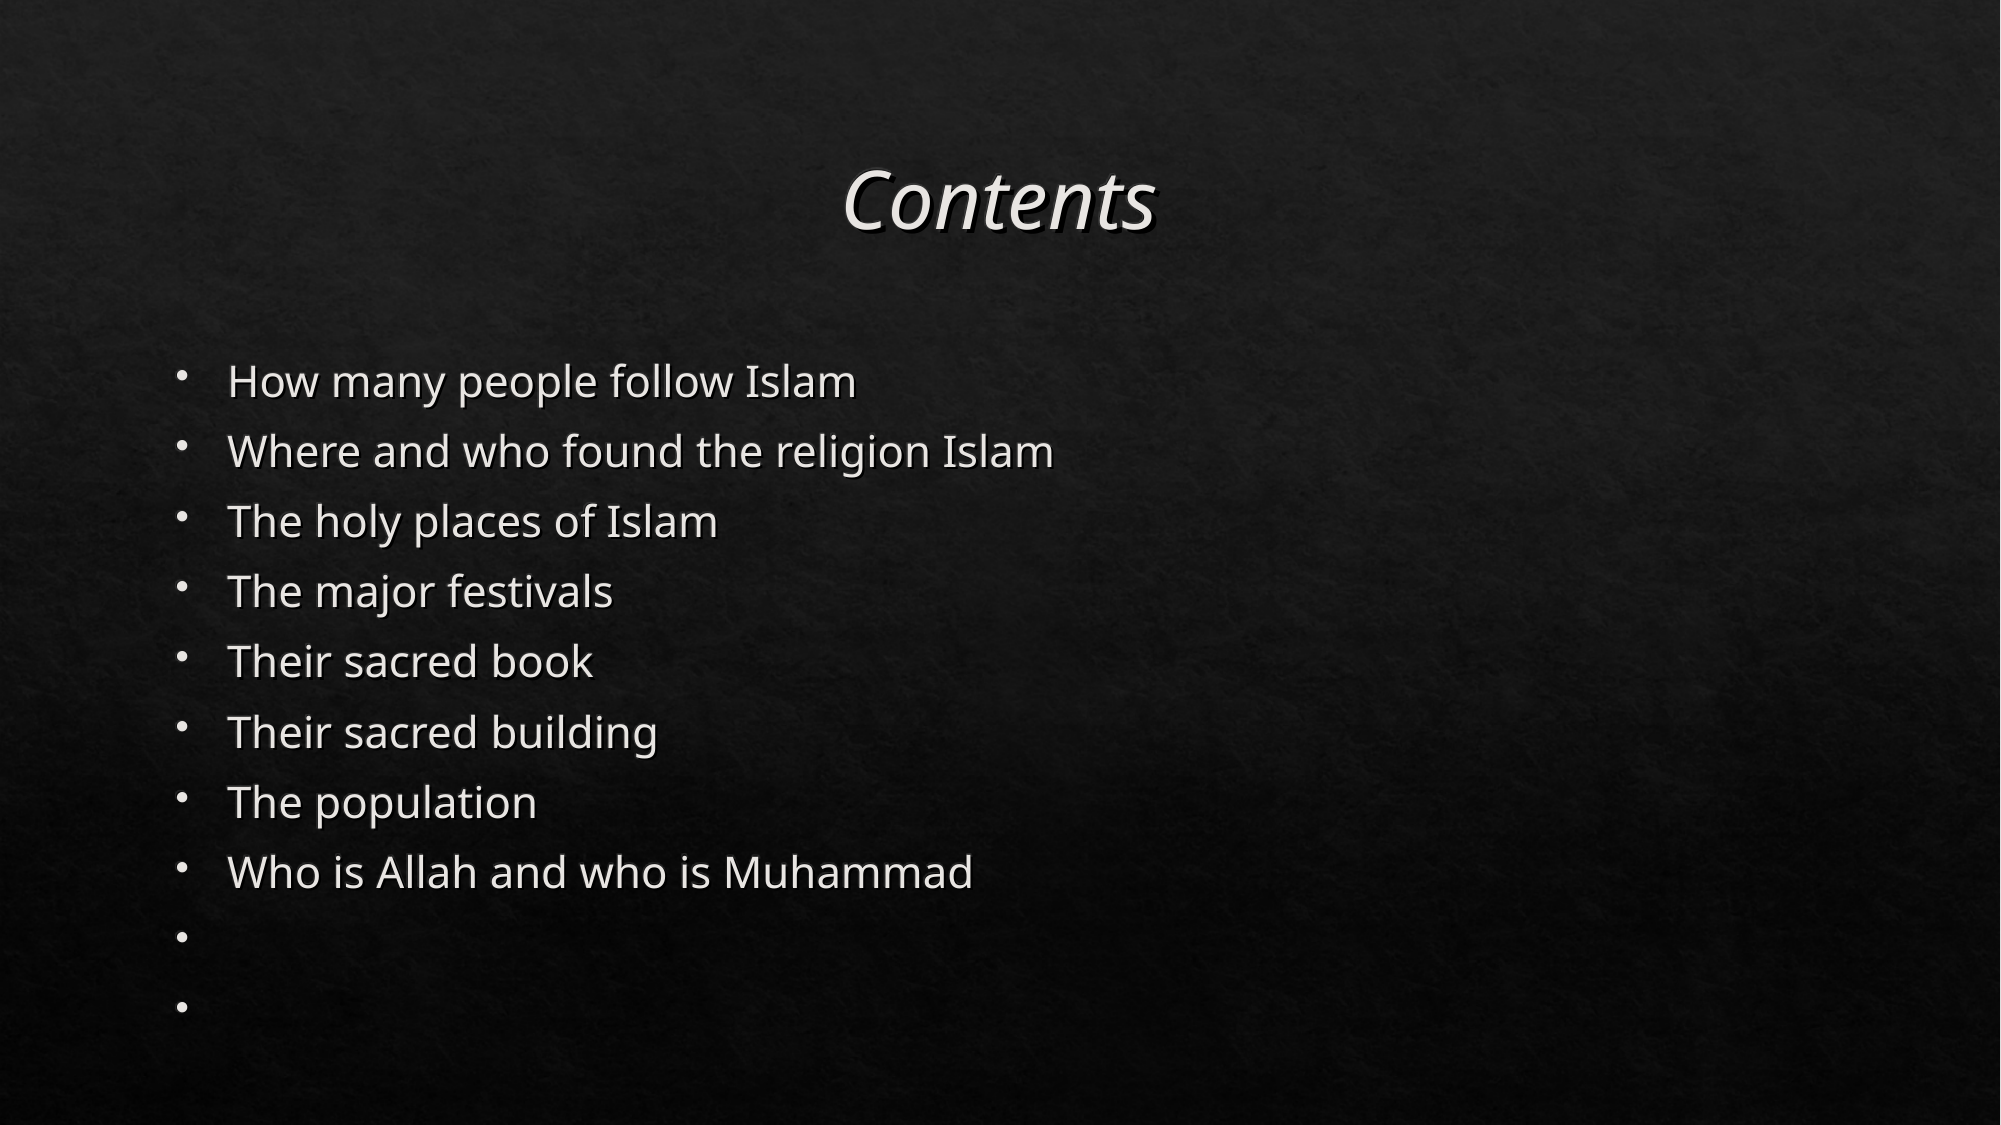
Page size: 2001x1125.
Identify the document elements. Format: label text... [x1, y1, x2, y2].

title Contents [149, 99, 1849, 307]
list How many people follow Islam Where and who found the religion Islam The holy places of Islam The major festivals Their sacred book Their sacred building The population Who is Allah and who is Muhammad [149, 340, 1849, 1075]
